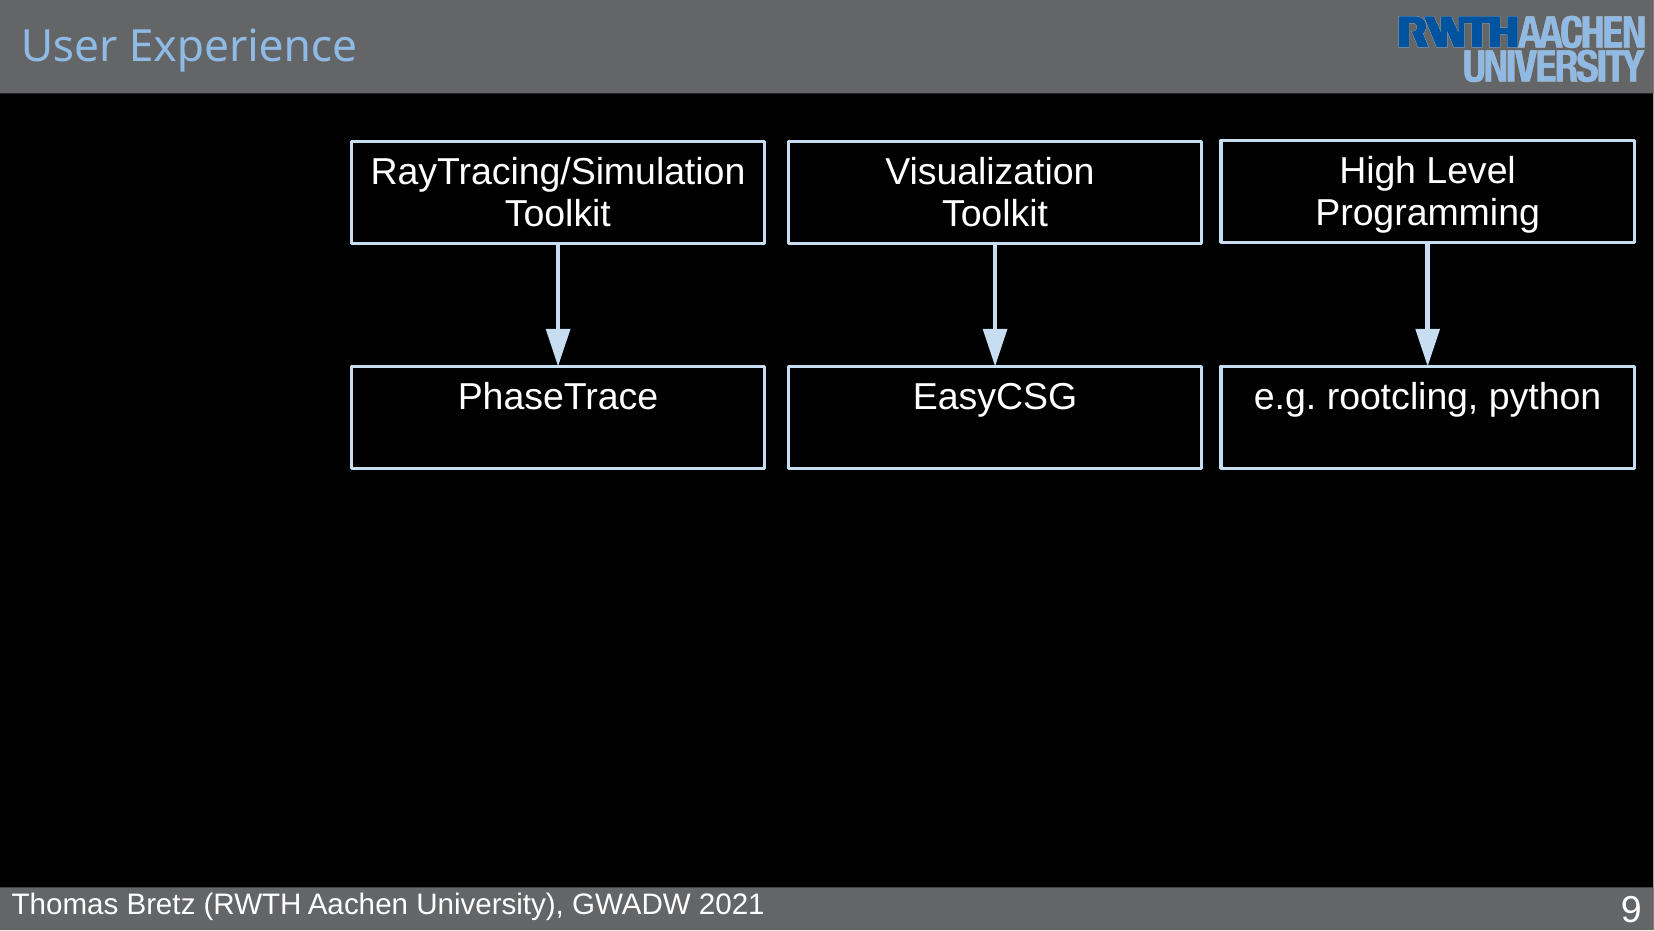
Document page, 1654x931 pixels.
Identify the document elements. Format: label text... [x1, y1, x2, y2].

text_box High Level Programming [1220, 140, 1635, 243]
text_box e.g. rootcling, python [1220, 366, 1635, 469]
text_box Visualization Toolkit [788, 141, 1202, 244]
title User Experience [20, 7, 1510, 82]
picture [1363, 0, 1654, 113]
text_box RayTracing/Simulation Toolkit [351, 141, 765, 244]
text_box EasyCSG [788, 366, 1202, 469]
text_box PhaseTrace [351, 366, 765, 469]
